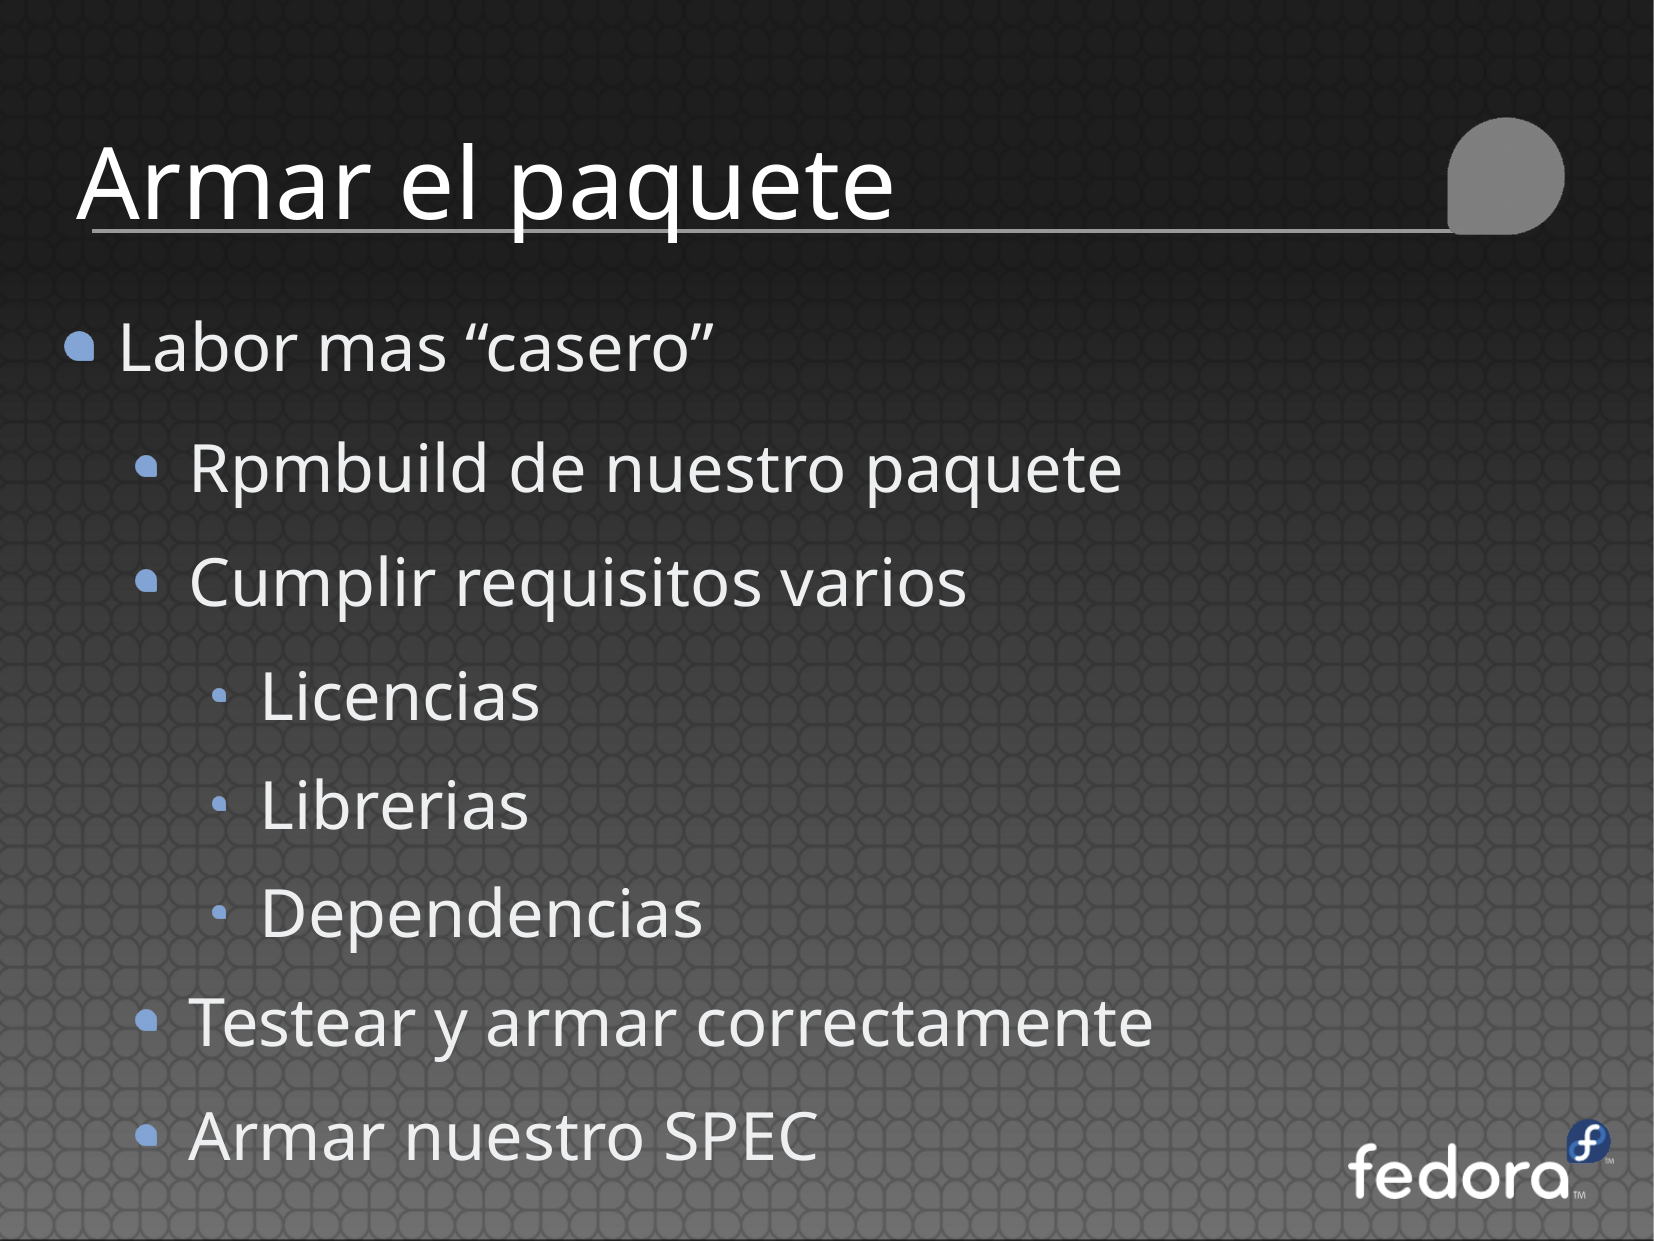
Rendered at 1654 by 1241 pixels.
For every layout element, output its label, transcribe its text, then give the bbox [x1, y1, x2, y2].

picture [0, 0, 1654, 1241]
list Labor mas “casero” Rpmbuild de nuestro paquete Cumplir requisitos varios Licencias Librerias Dependencias Testear y armar correctamente Armar nuestro SPEC [46, 300, 1536, 1159]
title Armar el paquete [76, 112, 1566, 249]
